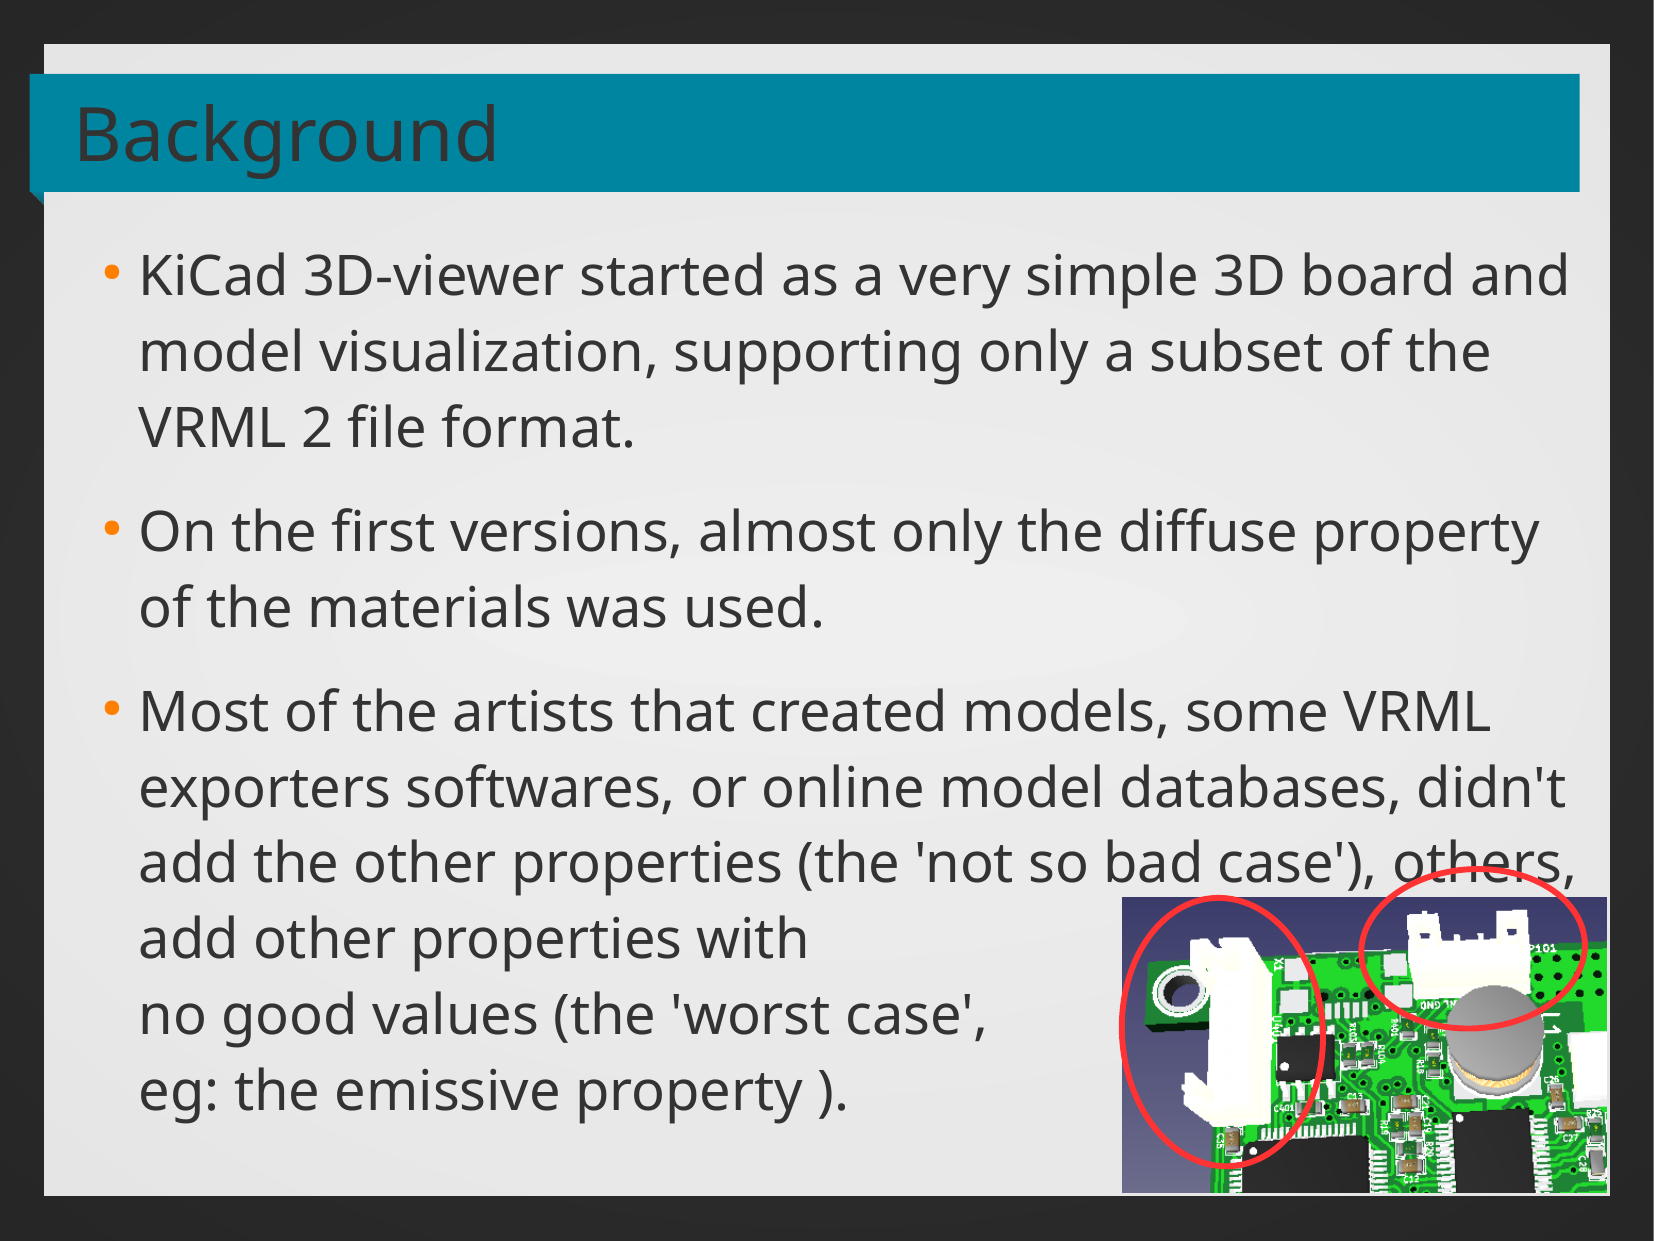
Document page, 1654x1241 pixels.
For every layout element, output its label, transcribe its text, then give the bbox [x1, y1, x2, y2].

picture [1122, 897, 1196, 988]
title Background [73, 73, 1565, 192]
picture [1365, 897, 1581, 1025]
picture [1122, 897, 1607, 1193]
picture [1125, 901, 1320, 1163]
list KiCad 3D-viewer started as a very simple 3D board and model visualization, supporting only a subset of the VRML 2 file format. On the first versions, almost only the diffuse property of the materials was used. Most of the artists that created models, some VRML exporters softwares, or online model databases, didn't add the other properties (the 'not so bad case'), others, add other properties with no good values (the 'worst case', eg: the emissive property ). [73, 236, 1580, 1167]
